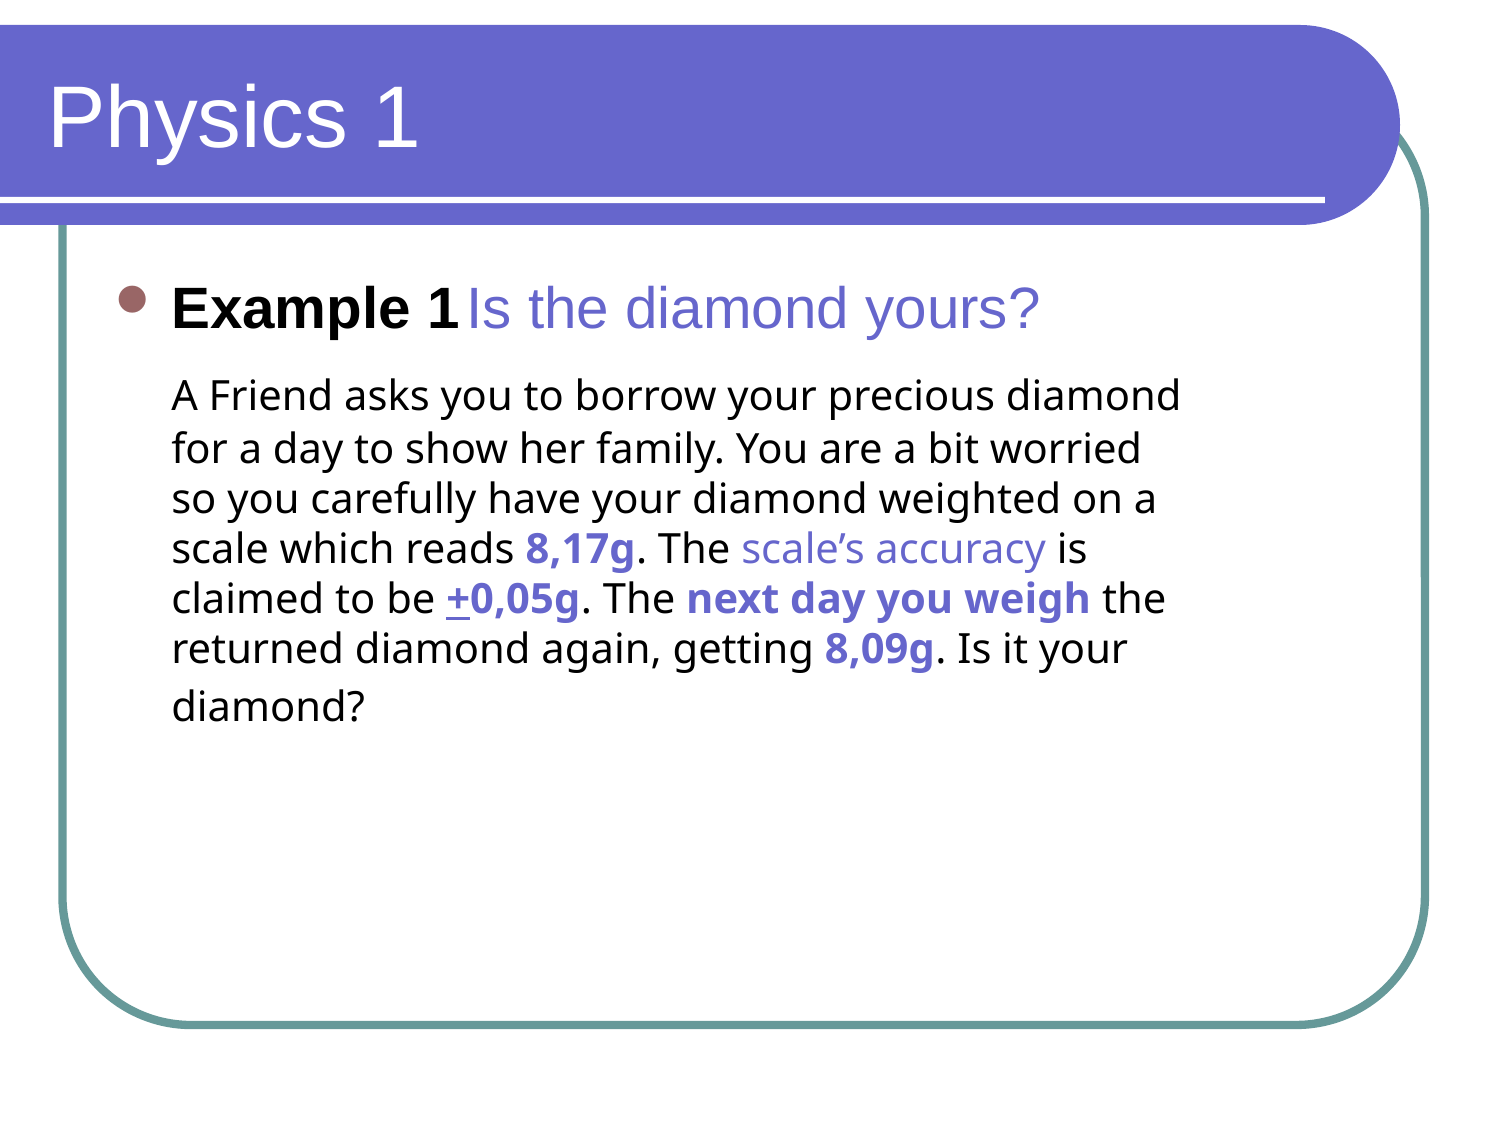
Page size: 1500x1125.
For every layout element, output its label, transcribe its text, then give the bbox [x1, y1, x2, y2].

title Physics 1 [32, 37, 1347, 188]
list Example 1 Is the diamond yours? A Friend asks you to borrow your precious diamond for a day to show her family. You are a bit worried so you carefully have your diamond weighted on a scale which reads 8,17g. The scale’s accuracy is claimed to be +0,05g. The next day you weigh the returned diamond again, getting 8,09g. Is it your diamond? [99, 262, 1211, 953]
